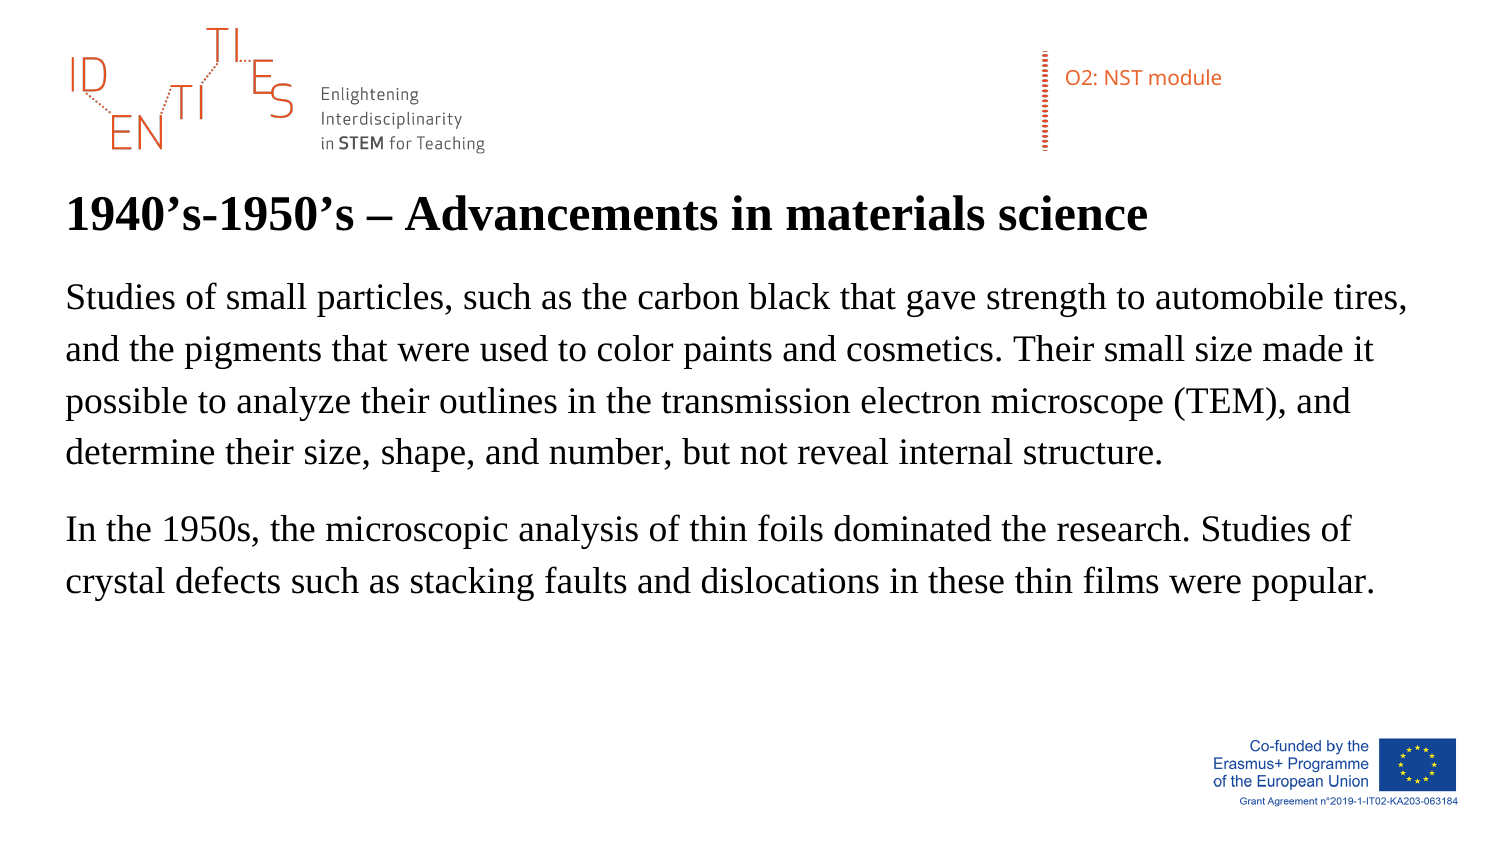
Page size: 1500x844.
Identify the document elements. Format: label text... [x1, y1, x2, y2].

picture [1042, 51, 1051, 151]
text_box O2: NST module [1051, 57, 1472, 139]
picture [71, 24, 485, 157]
text_box 1940’s-1950’s – Advancements in materials science Studies of small particles, such as the carbon black that gave strength to automobile tires, and the pigments that were used to color paints and cosmetics. Their small size made it possible to analyze their outlines in the transmission electron microscope (TEM), and determine their size, shape, and number, but not reveal internal structure. In the 1950s, the microscopic analysis of thin foils dominated the research. Studies of crystal defects such as stacking faults and dislocations in these thin films were popular. [50, 156, 1428, 684]
picture [1208, 735, 1459, 810]
